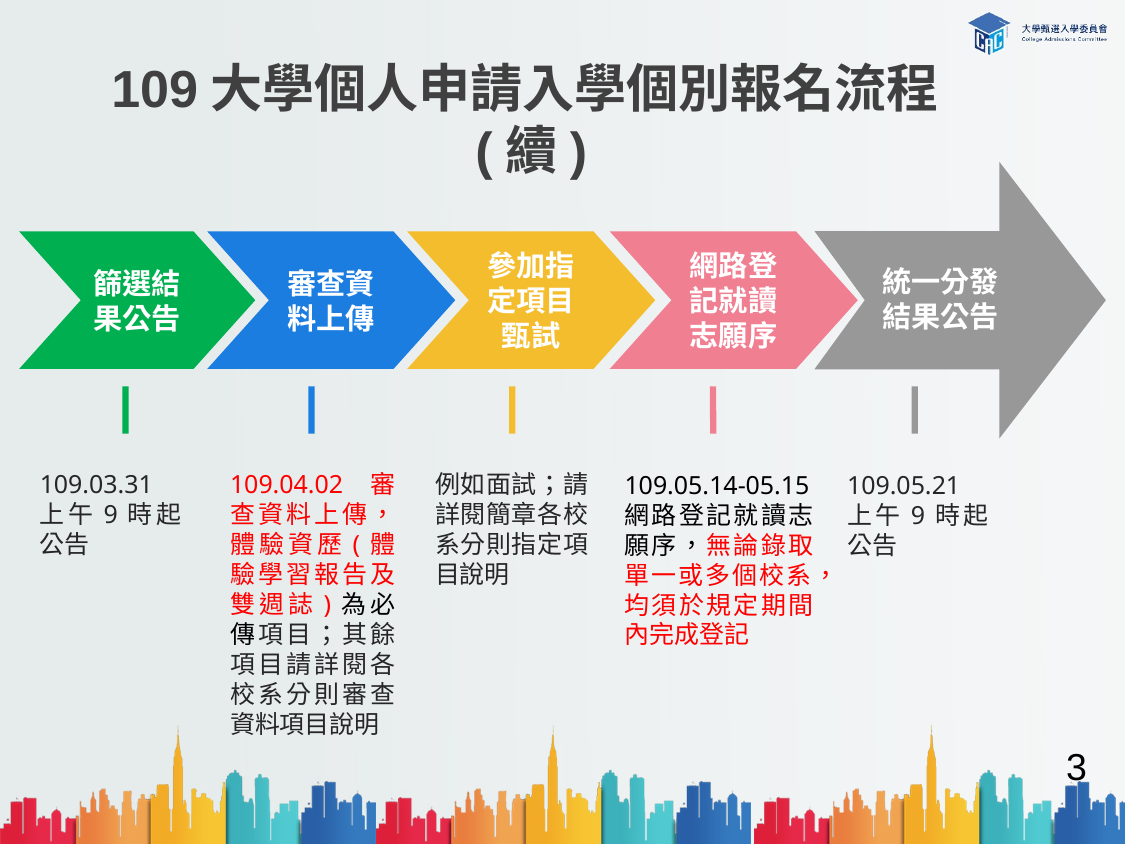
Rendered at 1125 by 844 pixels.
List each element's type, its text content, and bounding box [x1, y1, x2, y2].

text_box 審查資料上傳 [207, 231, 456, 369]
text_box 例如面試；請詳閱簡章各校系分則指定項目說明 [420, 461, 604, 597]
picture [0, 0, 1125, 844]
text_box [814, 161, 1106, 439]
text_box 109.05.14-05.15網路登記就讀志願序，無論錄取單一或多個校系，均須於規定期間內完成登記 [609, 461, 829, 657]
text_box 統一分發 結果公告 [834, 256, 1047, 342]
text_box 109.05.21上午9時起公告 [832, 462, 1004, 567]
text_box 篩選結果公告 [19, 231, 256, 369]
text_box 109大學個人申請入學個別報名流程(續) [67, 47, 995, 188]
text_box 參加指定項目甄試 [407, 231, 656, 369]
text_box 109.03.31上午9時起公告 [24, 461, 197, 567]
text_box 109.04.02審查資料上傳，體驗資歷(體驗學習報告及雙週誌)為必傳項目；其餘項目請詳閱各校系分則審查資料項目說明 [215, 461, 411, 746]
text_box 網路登記就讀志願序 [609, 231, 834, 369]
